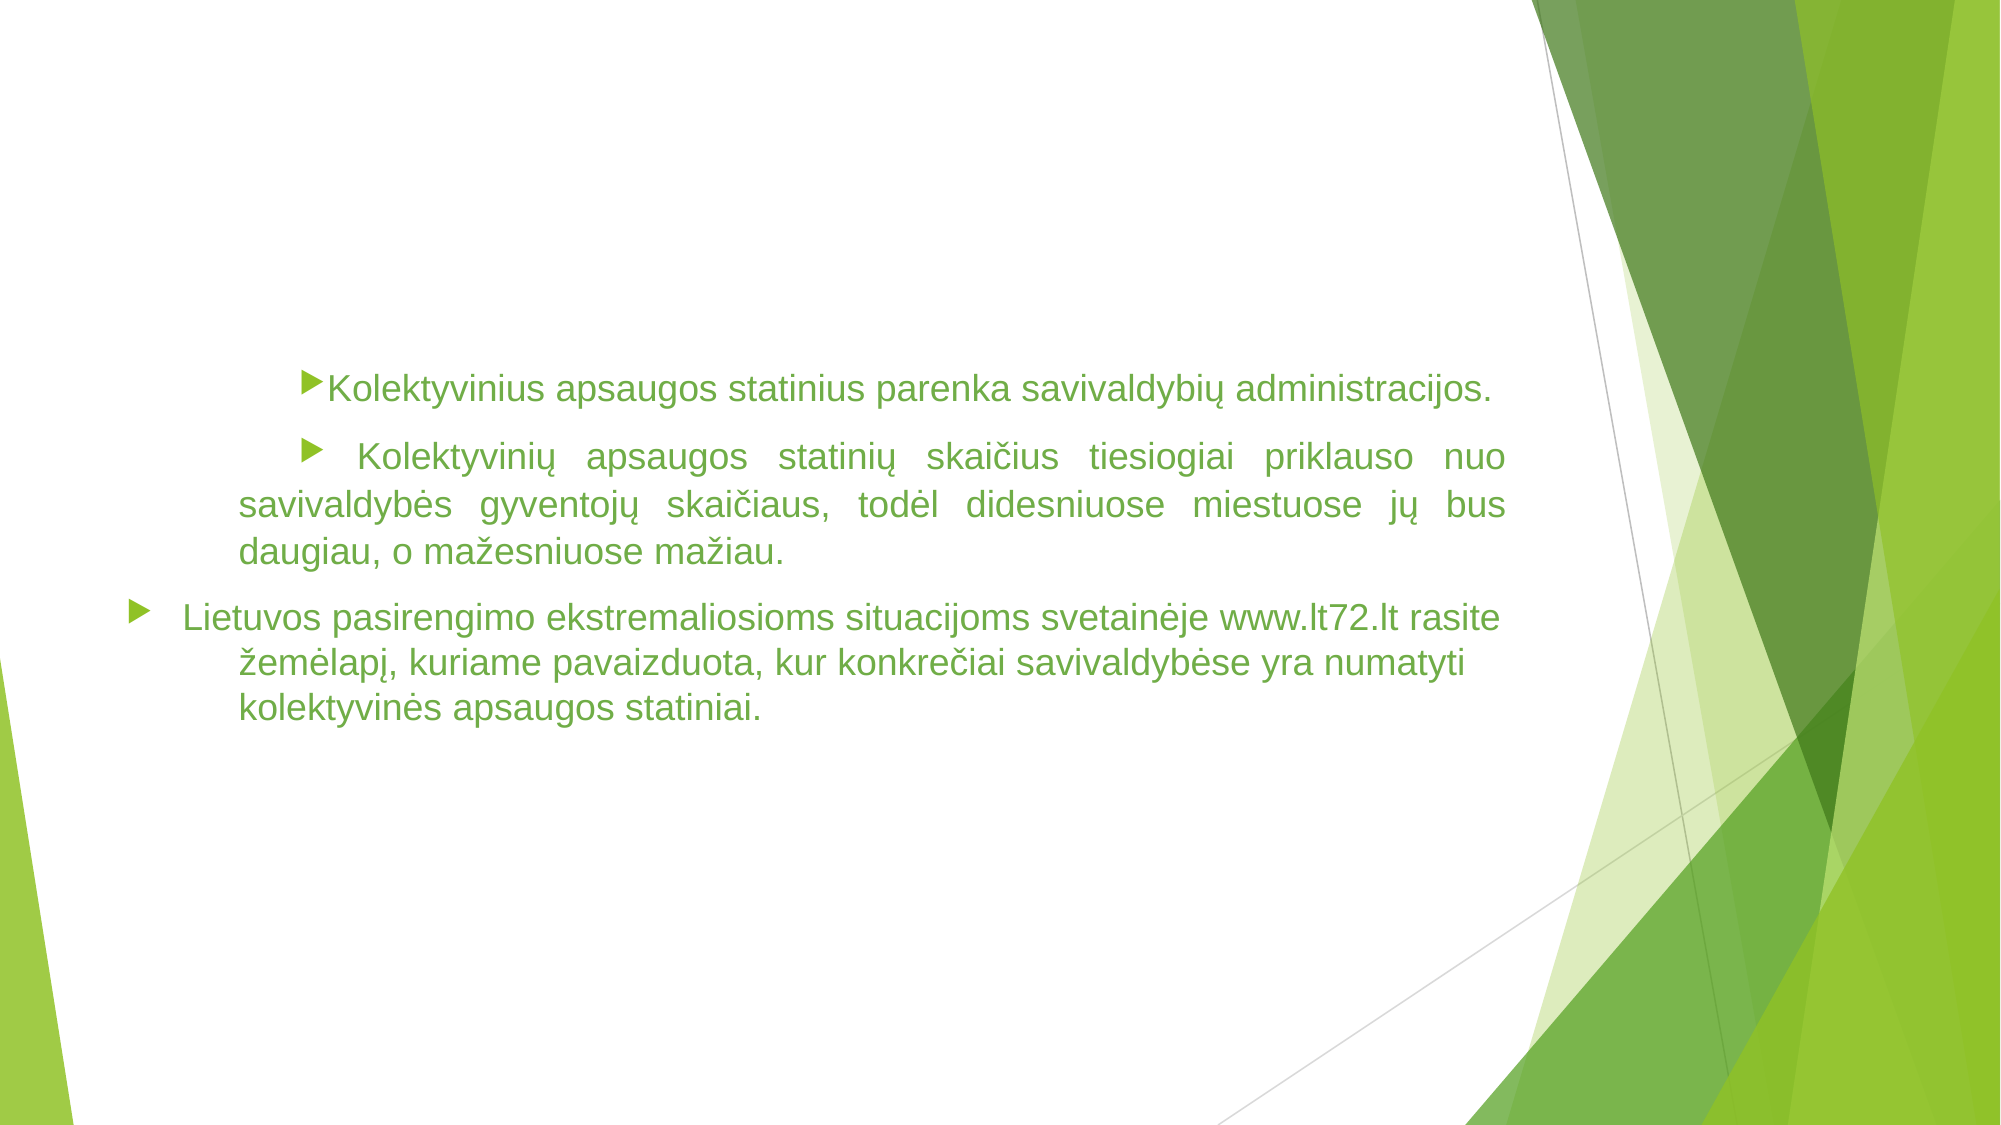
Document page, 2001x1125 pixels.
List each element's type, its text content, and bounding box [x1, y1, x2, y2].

list Kolektyvinius apsaugos statinius parenka savivaldybių administracijos. Kolektyvinių apsaugos statinių skaičius tiesiogiai priklauso nuo savivaldybės gyventojų skaičiaus, todėl didesniuose miestuose jų bus daugiau, o mažesniuose mažiau. Lietuvos pasirengimo ekstremaliosioms situacijoms svetainėje www.lt72.lt rasite žemėlapį, kuriame pavaizduota, kur konkrečiai savivaldybėse yra numatyti kolektyvinės apsaugos statiniai. [111, 354, 1522, 992]
